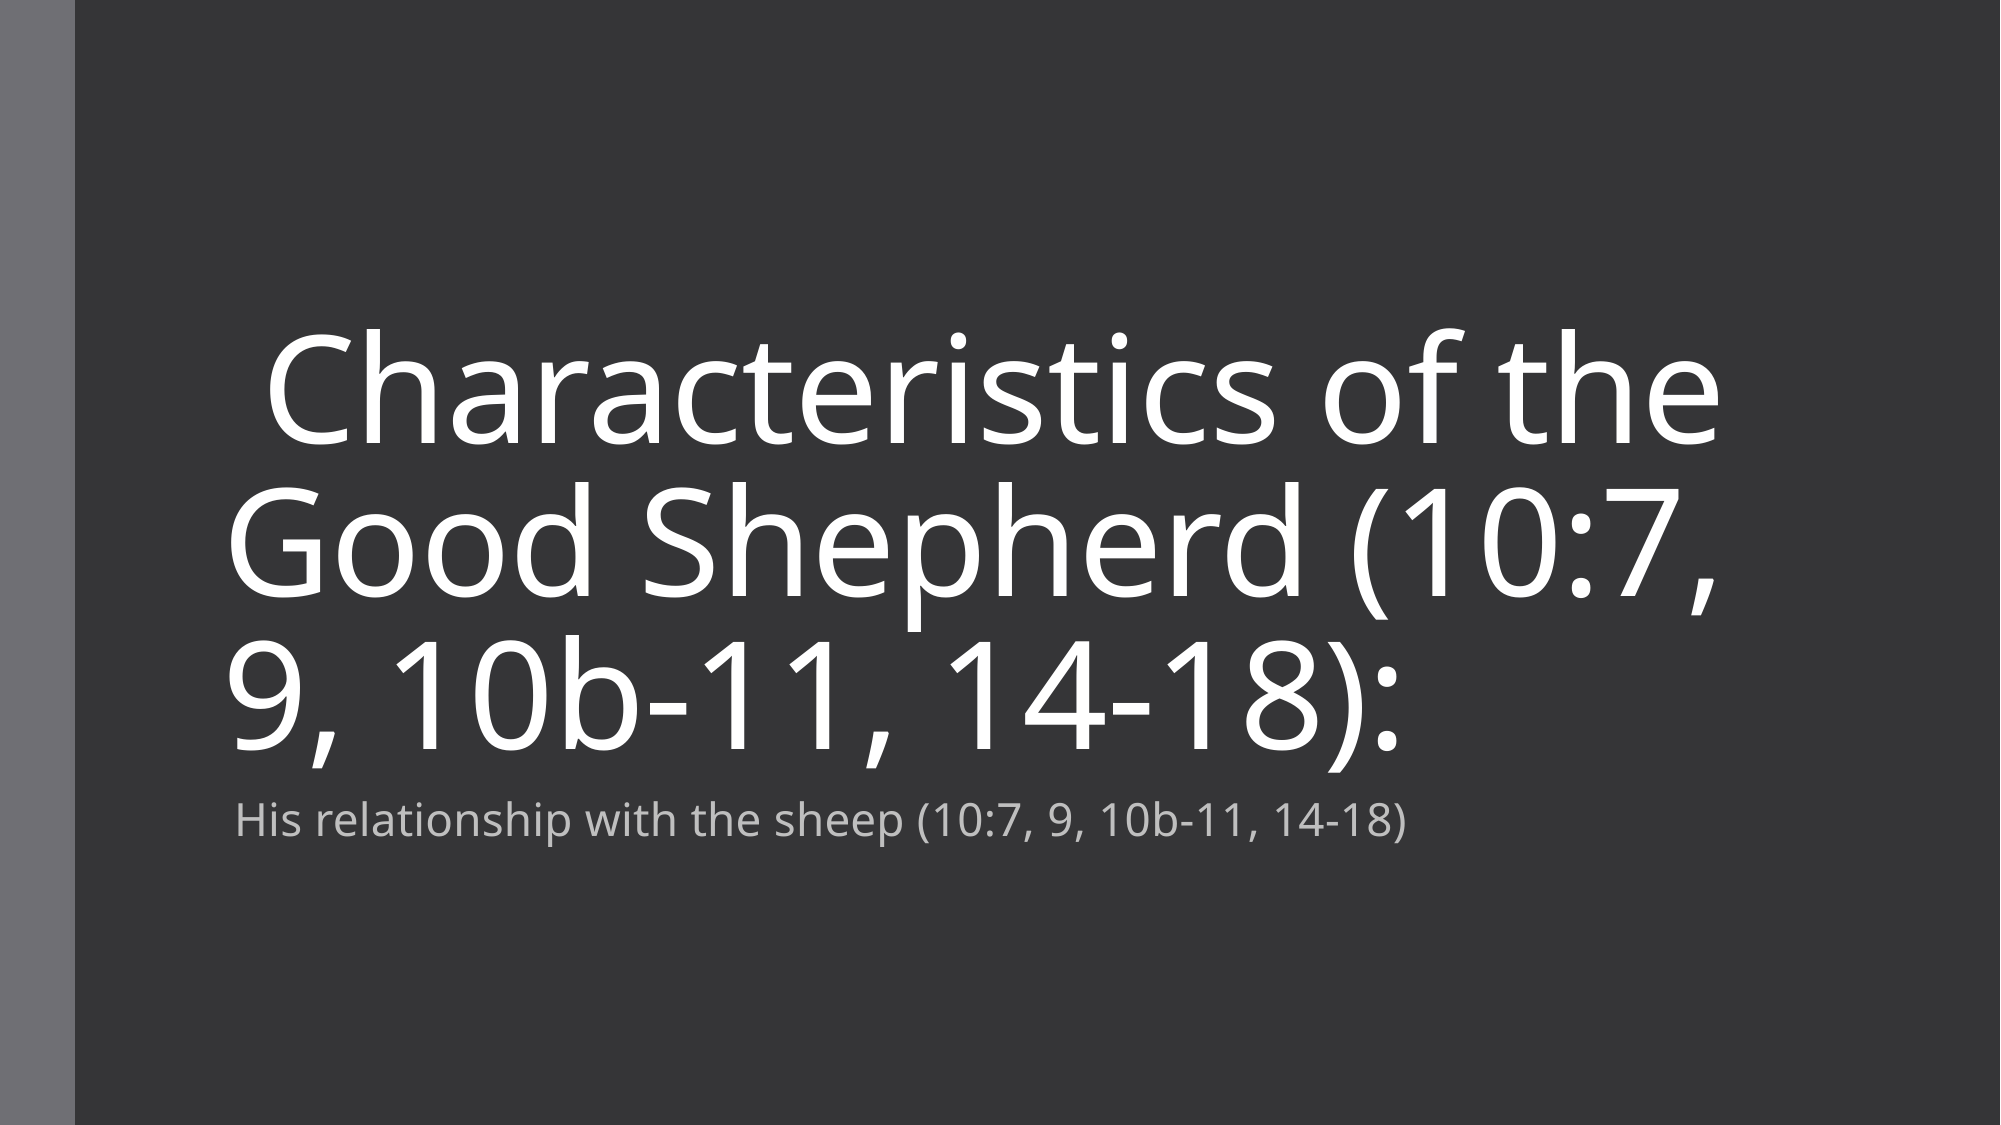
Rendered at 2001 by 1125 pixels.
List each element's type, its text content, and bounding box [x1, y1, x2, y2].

title Characteristics of the Good Shepherd (10:7, 9, 10b-11, 14-18): [206, 124, 1752, 787]
subtitle His relationship with the sheep (10:7, 9, 10b-11, 14-18) [206, 787, 1752, 1066]
